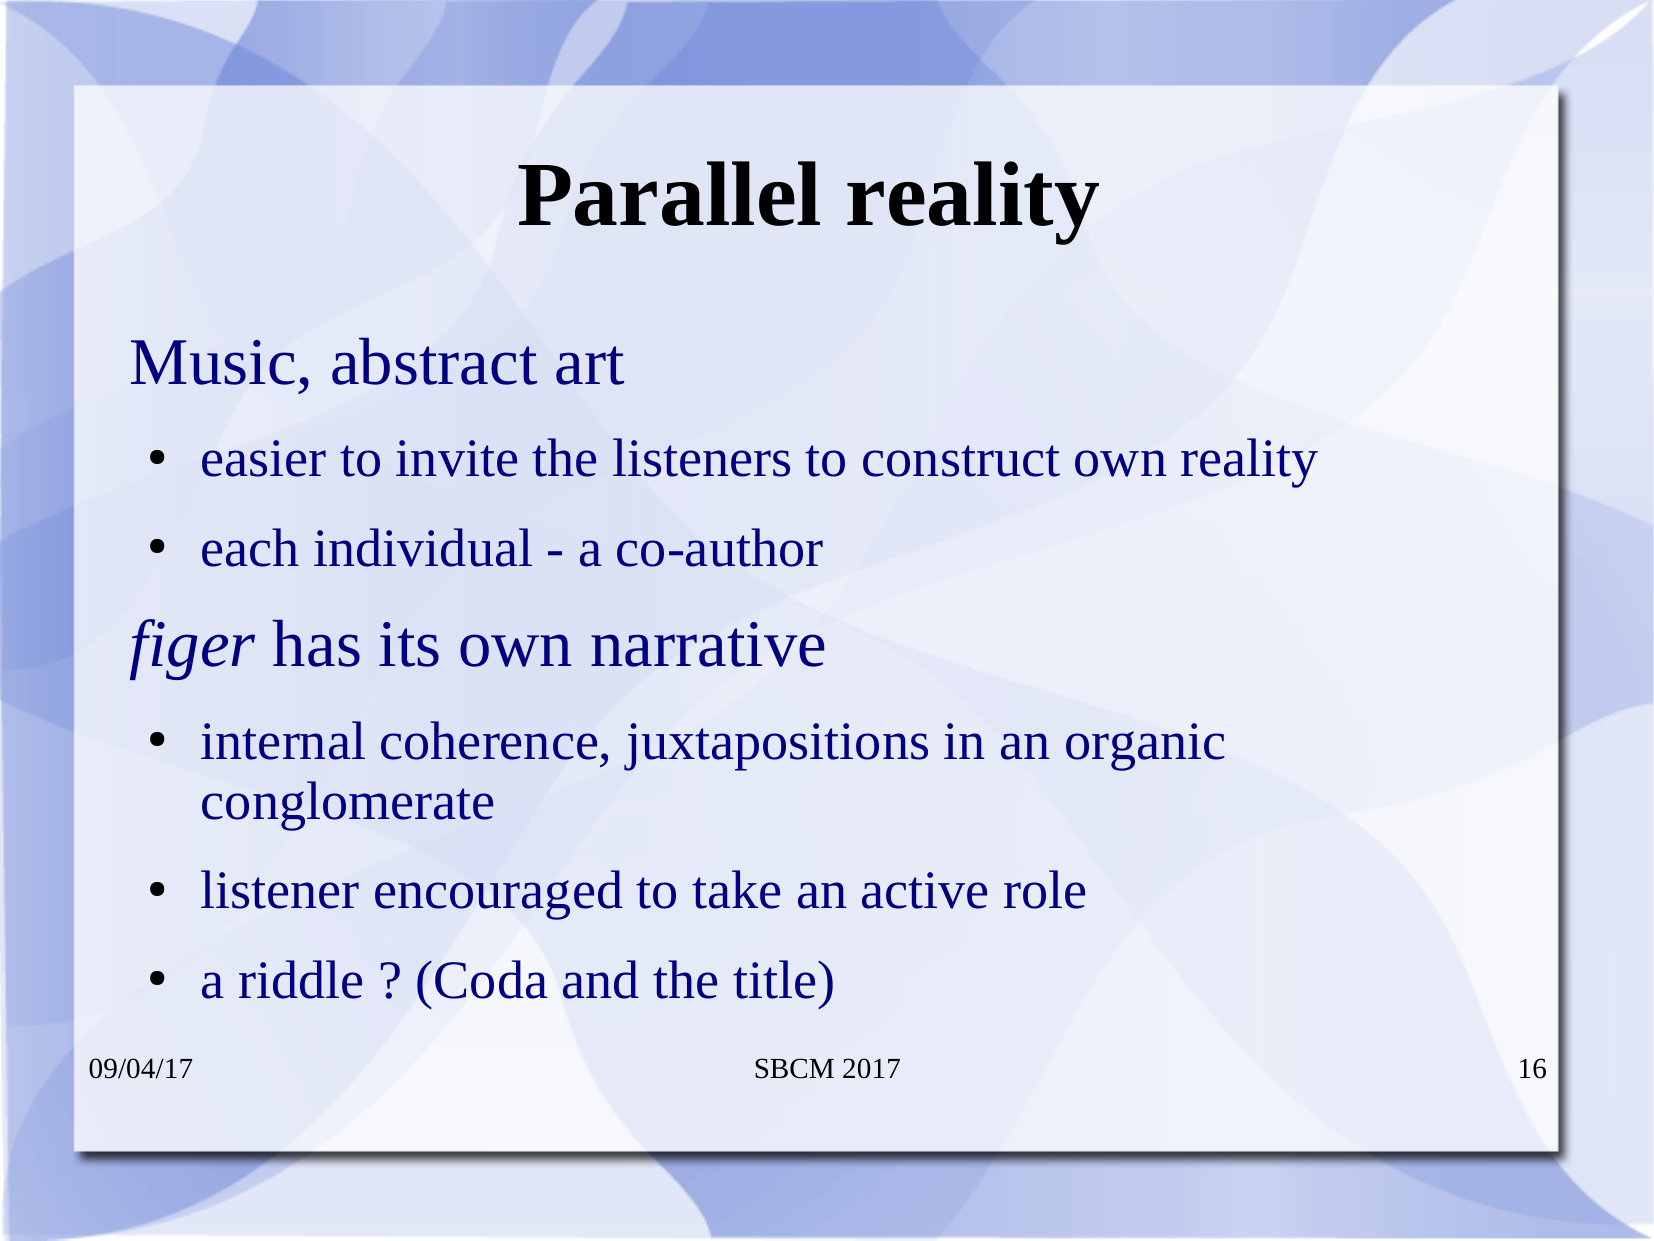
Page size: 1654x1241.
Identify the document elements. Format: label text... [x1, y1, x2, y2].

list Music, abstract art easier to invite the listeners to construct own reality each individual - a co-author figer has its own narrative internal coherence, juxtapositions in an organic conglomerate listener encouraged to take an active role a riddle ? (Coda and the title) [129, 324, 1489, 1204]
picture [0, 0, 1654, 1241]
title Parallel reality [82, 90, 1536, 298]
